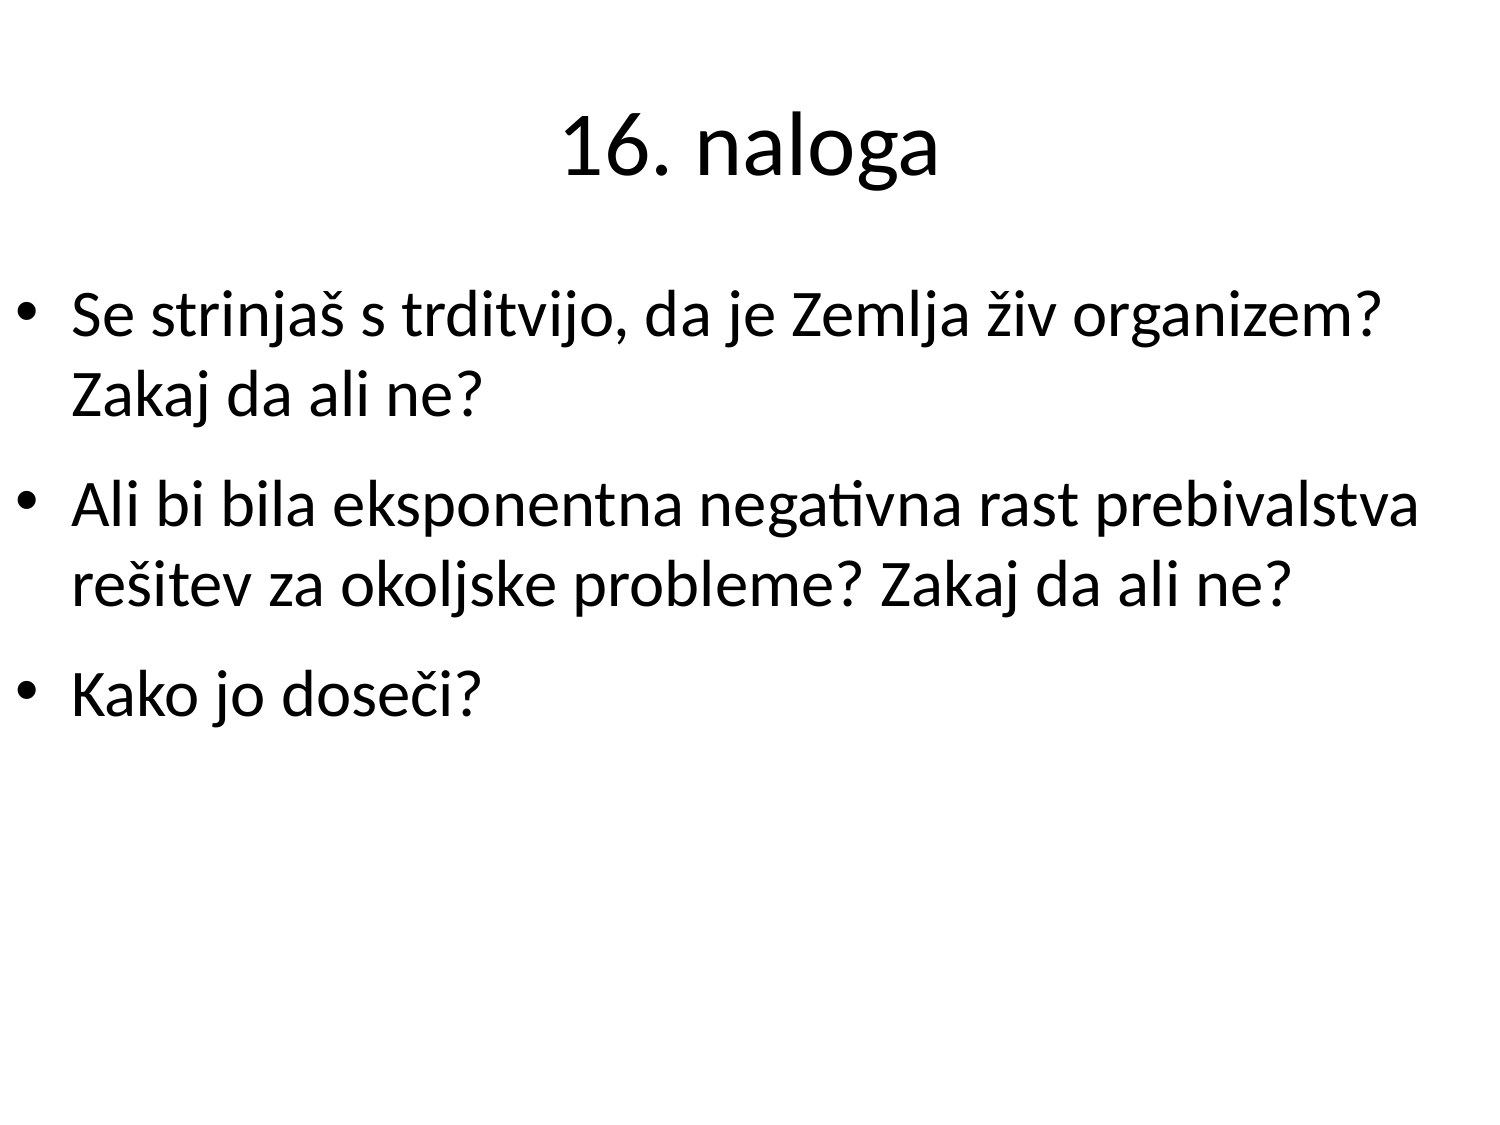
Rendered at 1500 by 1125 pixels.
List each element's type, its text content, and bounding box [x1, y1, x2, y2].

title 16. naloga [75, 45, 1425, 233]
list Se strinjaš s trditvijo, da je Zemlja živ organizem? Zakaj da ali ne? Ali bi bila eksponentna negativna rast prebivalstva rešitev za okoljske probleme? Zakaj da ali ne? Kako jo doseči? [0, 262, 1500, 1005]
